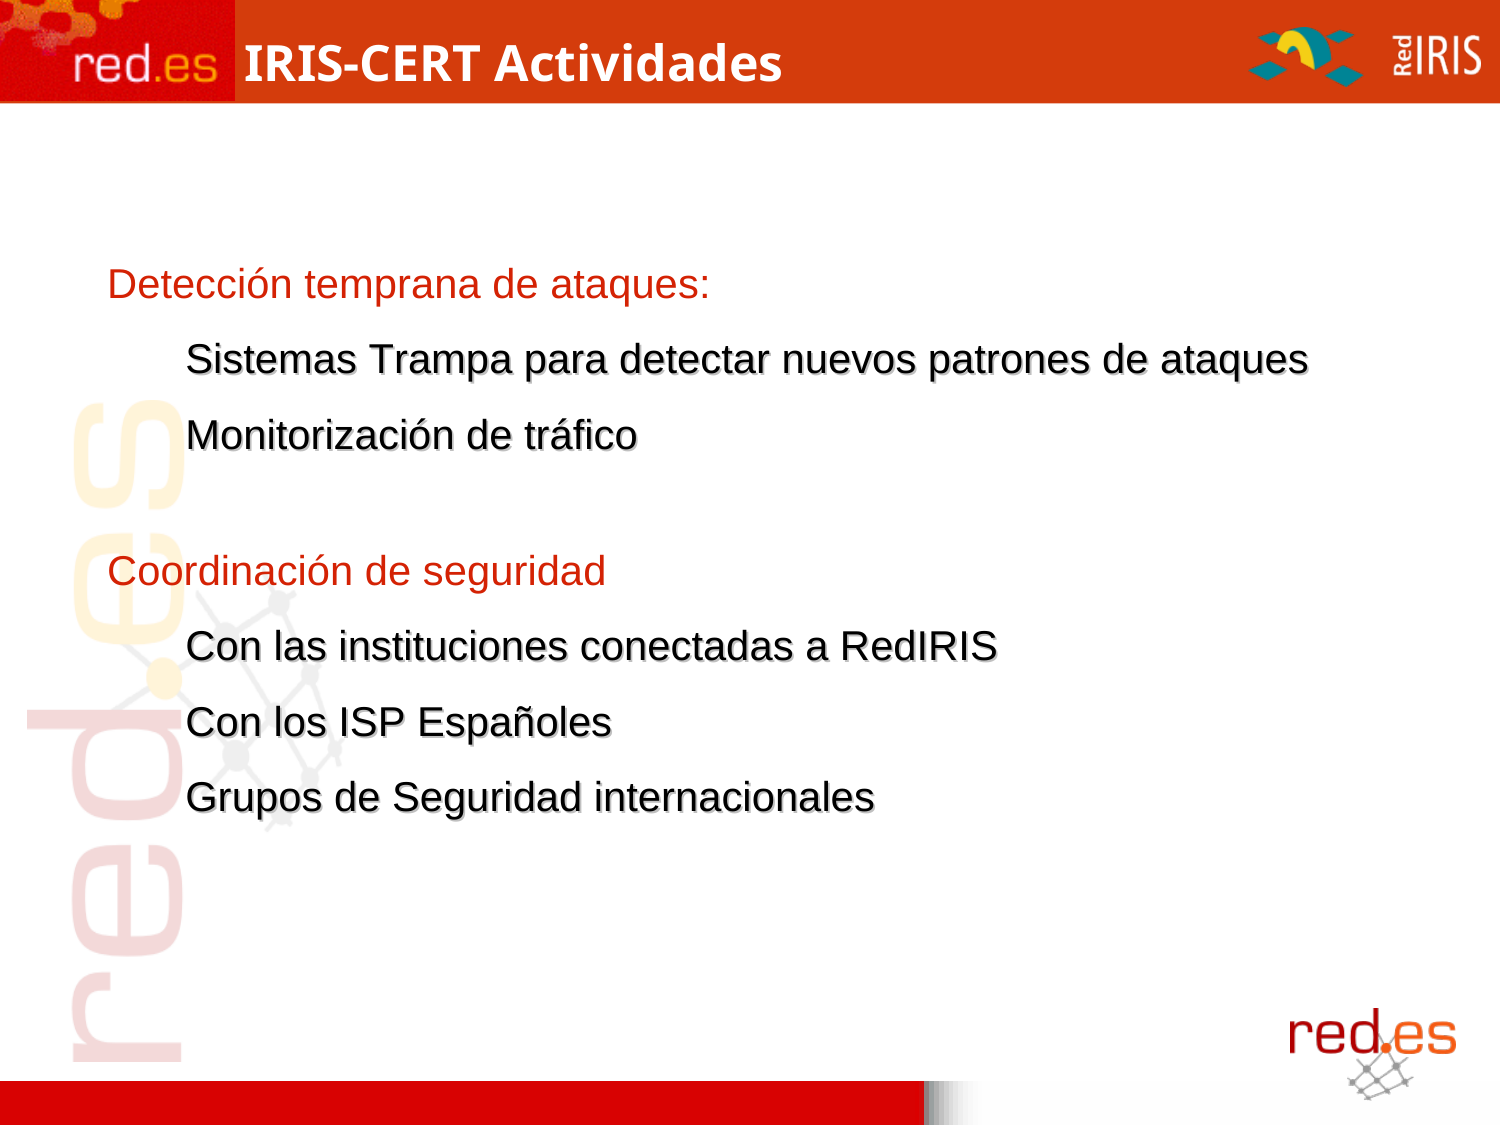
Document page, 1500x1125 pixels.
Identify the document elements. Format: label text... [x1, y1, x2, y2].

picture [1412, 27, 1481, 87]
picture [27, 400, 345, 1062]
list Detección temprana de ataques: Sistemas Trampa para detectar nuevos patrones de ataques Monitorización de tráfico Coordinación de seguridad Con las instituciones conectadas a RedIRIS Con los ISP Españoles Grupos de Seguridad internacionales [75, 262, 1426, 1006]
title IRIS-CERT Actividades [244, 0, 1412, 127]
picture [0, 0, 235, 101]
picture [0, 1008, 1500, 1125]
